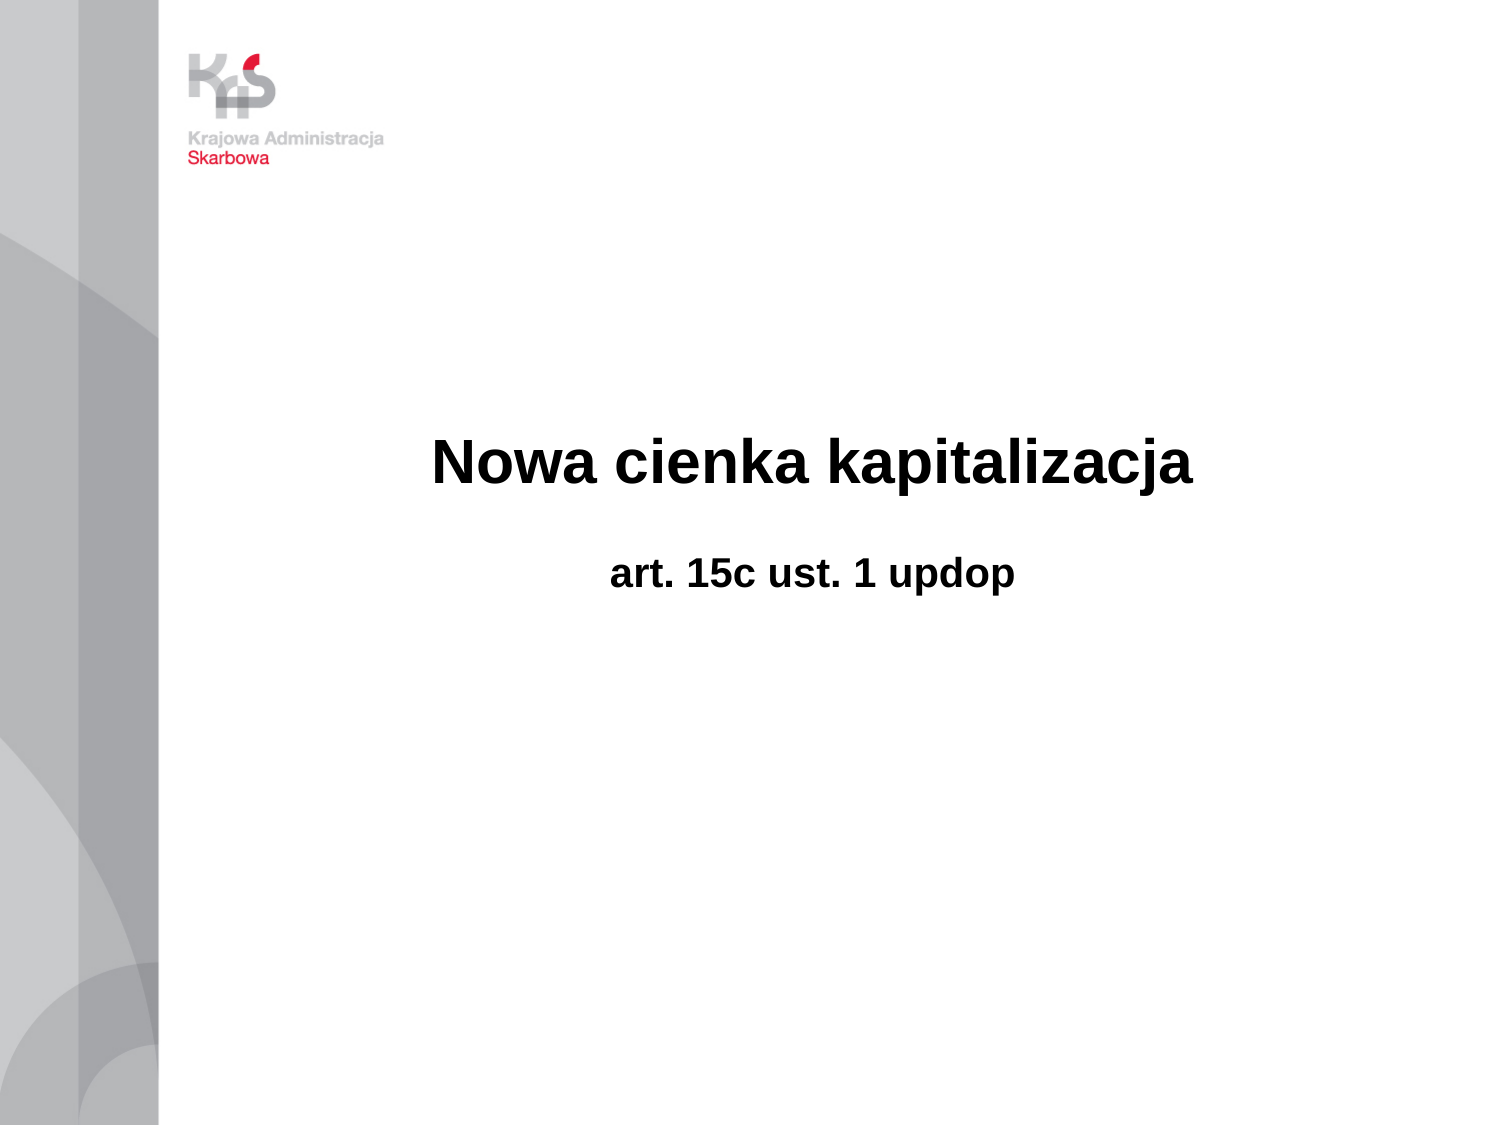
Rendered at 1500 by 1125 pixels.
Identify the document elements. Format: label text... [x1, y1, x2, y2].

text_box Nowa cienka kapitalizacja art. 15c ust. 1 updop [177, 413, 1449, 798]
picture [0, 0, 1500, 1125]
